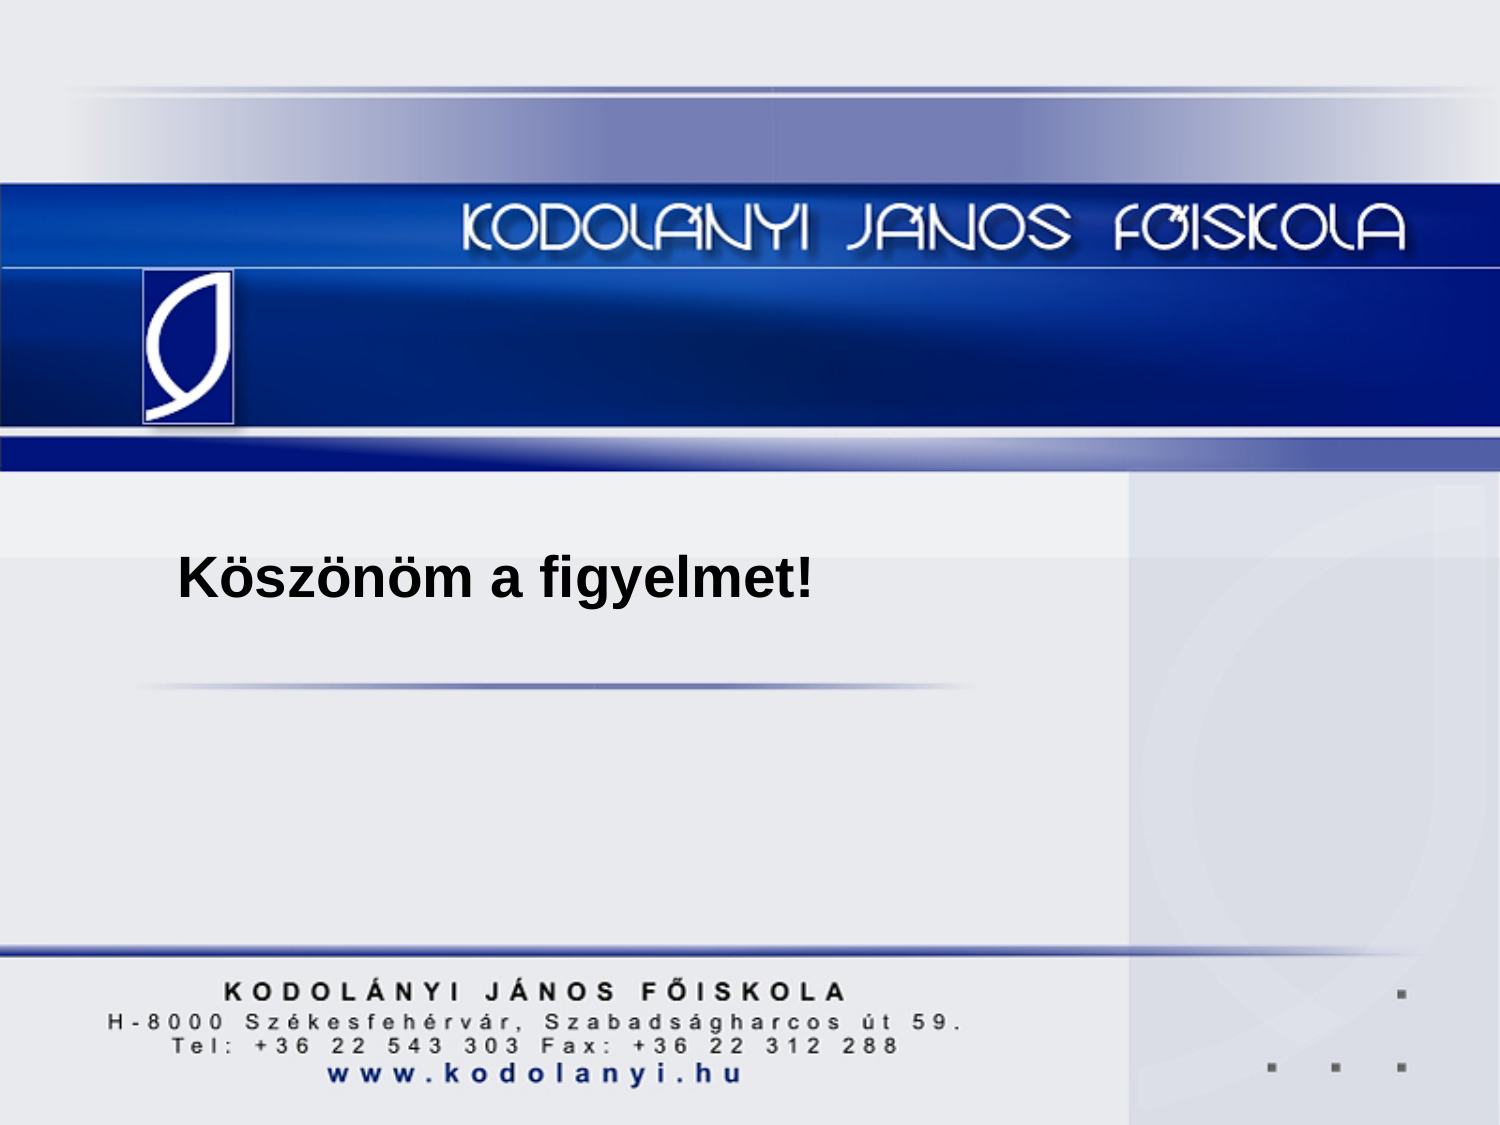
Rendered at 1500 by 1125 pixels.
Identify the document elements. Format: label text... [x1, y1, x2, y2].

text_box Köszönöm a figyelmet! [162, 537, 1038, 619]
picture [0, 0, 1500, 1125]
